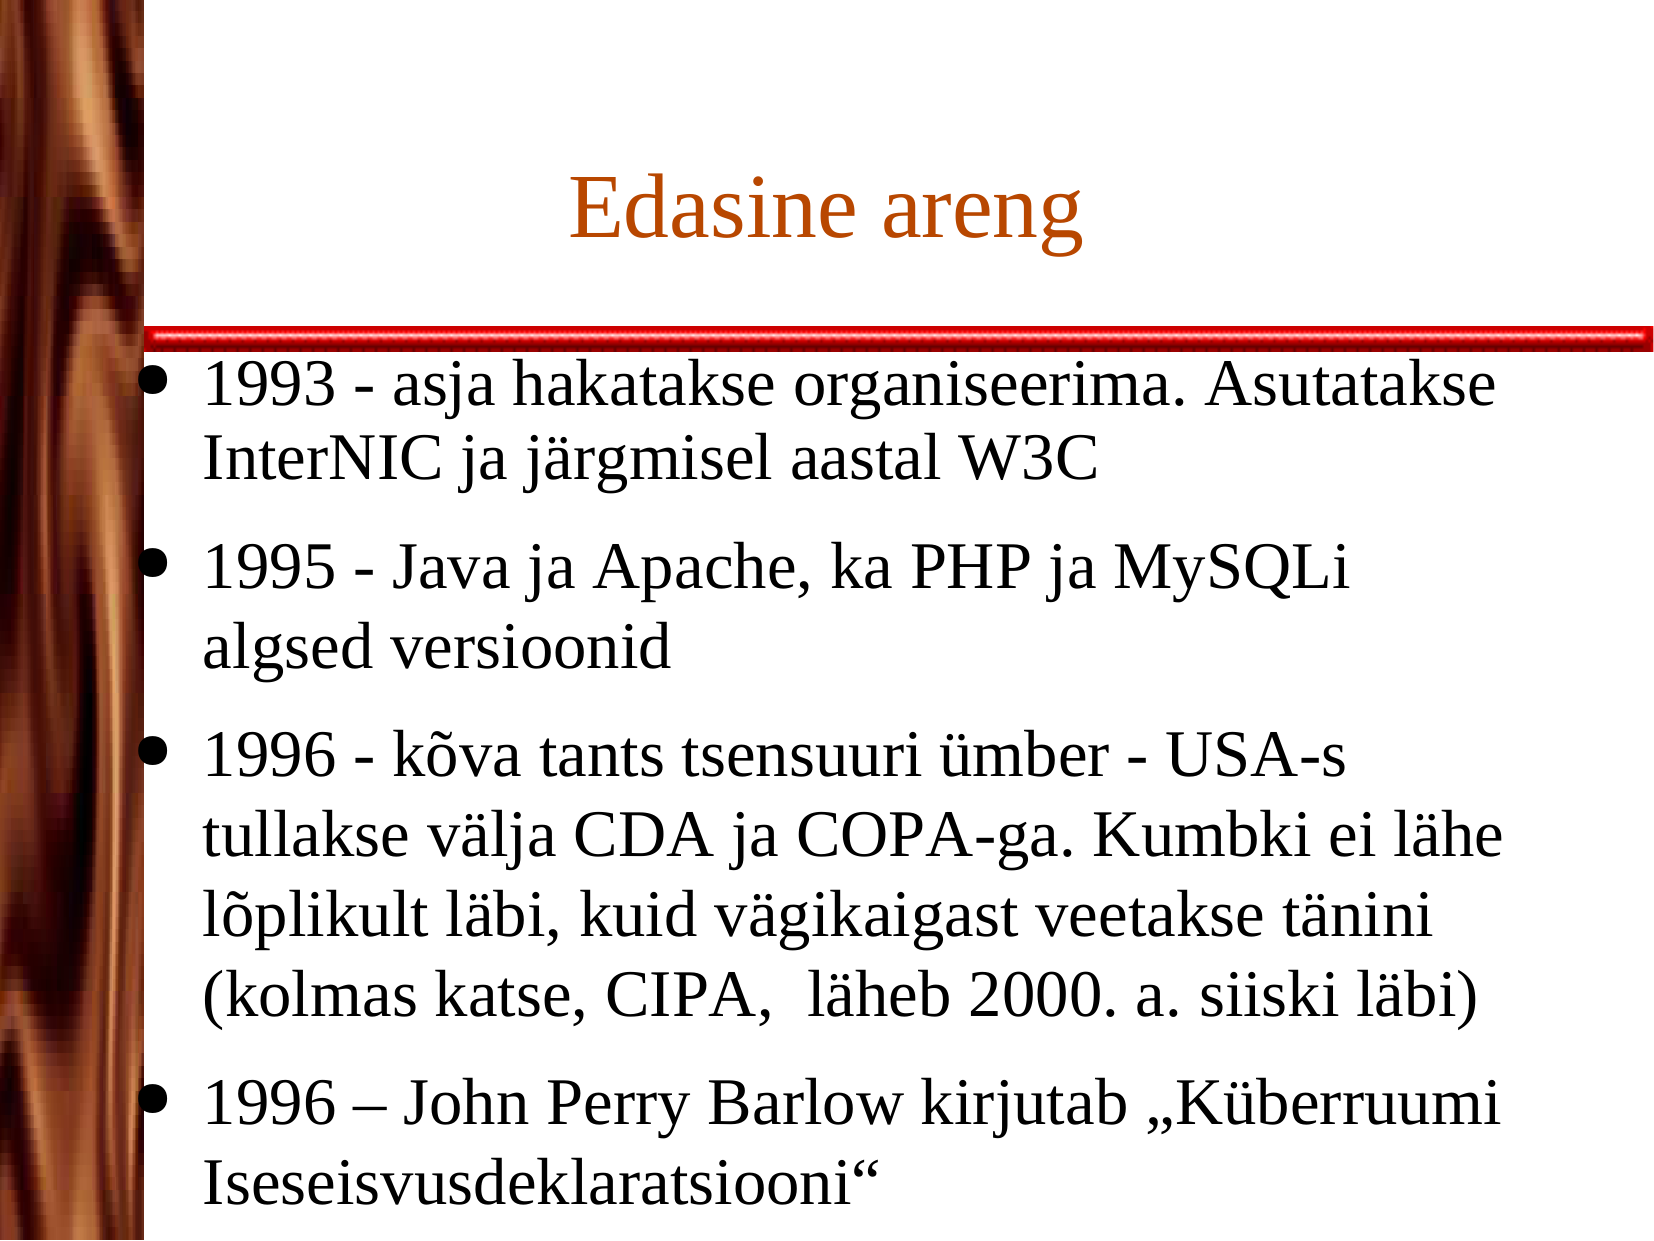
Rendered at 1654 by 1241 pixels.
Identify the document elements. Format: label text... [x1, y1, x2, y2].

list 1993 - asja hakatakse organiseerima. Asutatakse InterNIC ja järgmisel aastal W3C 1995 - Java ja Apache, ka PHP ja MySQLi algsed versioonid 1996 - kõva tants tsensuuri ümber - USA-s tullakse välja CDA ja COPA-ga. Kumbki ei lähe lõplikult läbi, kuid vägikaigast veetakse tänini (kolmas katse, CIPA, läheb 2000. a. siiski läbi) 1996 – John Perry Barlow kirjutab „Küberruumi Iseseisvusdeklaratsiooni“ [121, 344, 1533, 1219]
title Edasine areng [121, 102, 1533, 310]
picture [0, 0, 1654, 1240]
